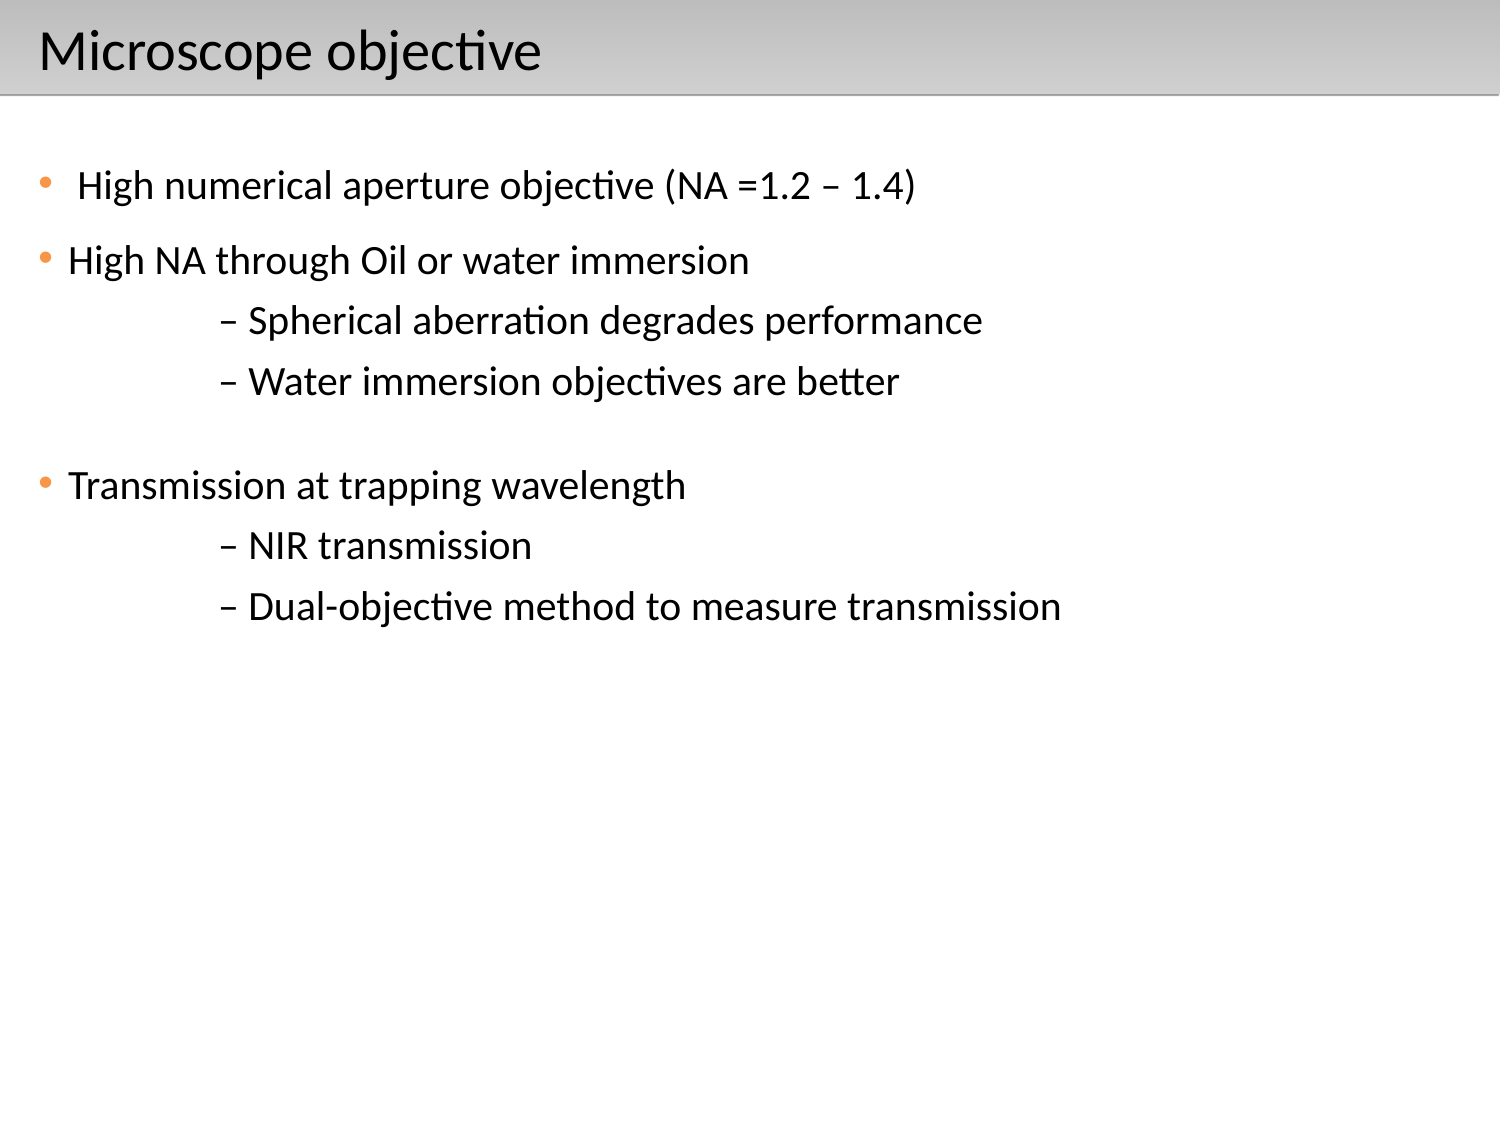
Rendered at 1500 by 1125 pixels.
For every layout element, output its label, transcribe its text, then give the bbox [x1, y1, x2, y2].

title Microscope objective [23, 0, 1477, 94]
text_box High numerical aperture objective (NA =1.2 – 1.4) [0, 149, 1500, 224]
text_box High NA through Oil or water immersion – Spherical aberration degrades performance – Water immersion objectives are better [0, 224, 1500, 450]
text_box Transmission at trapping wavelength – NIR transmission – Dual-objective method to measure transmission [0, 450, 1500, 700]
